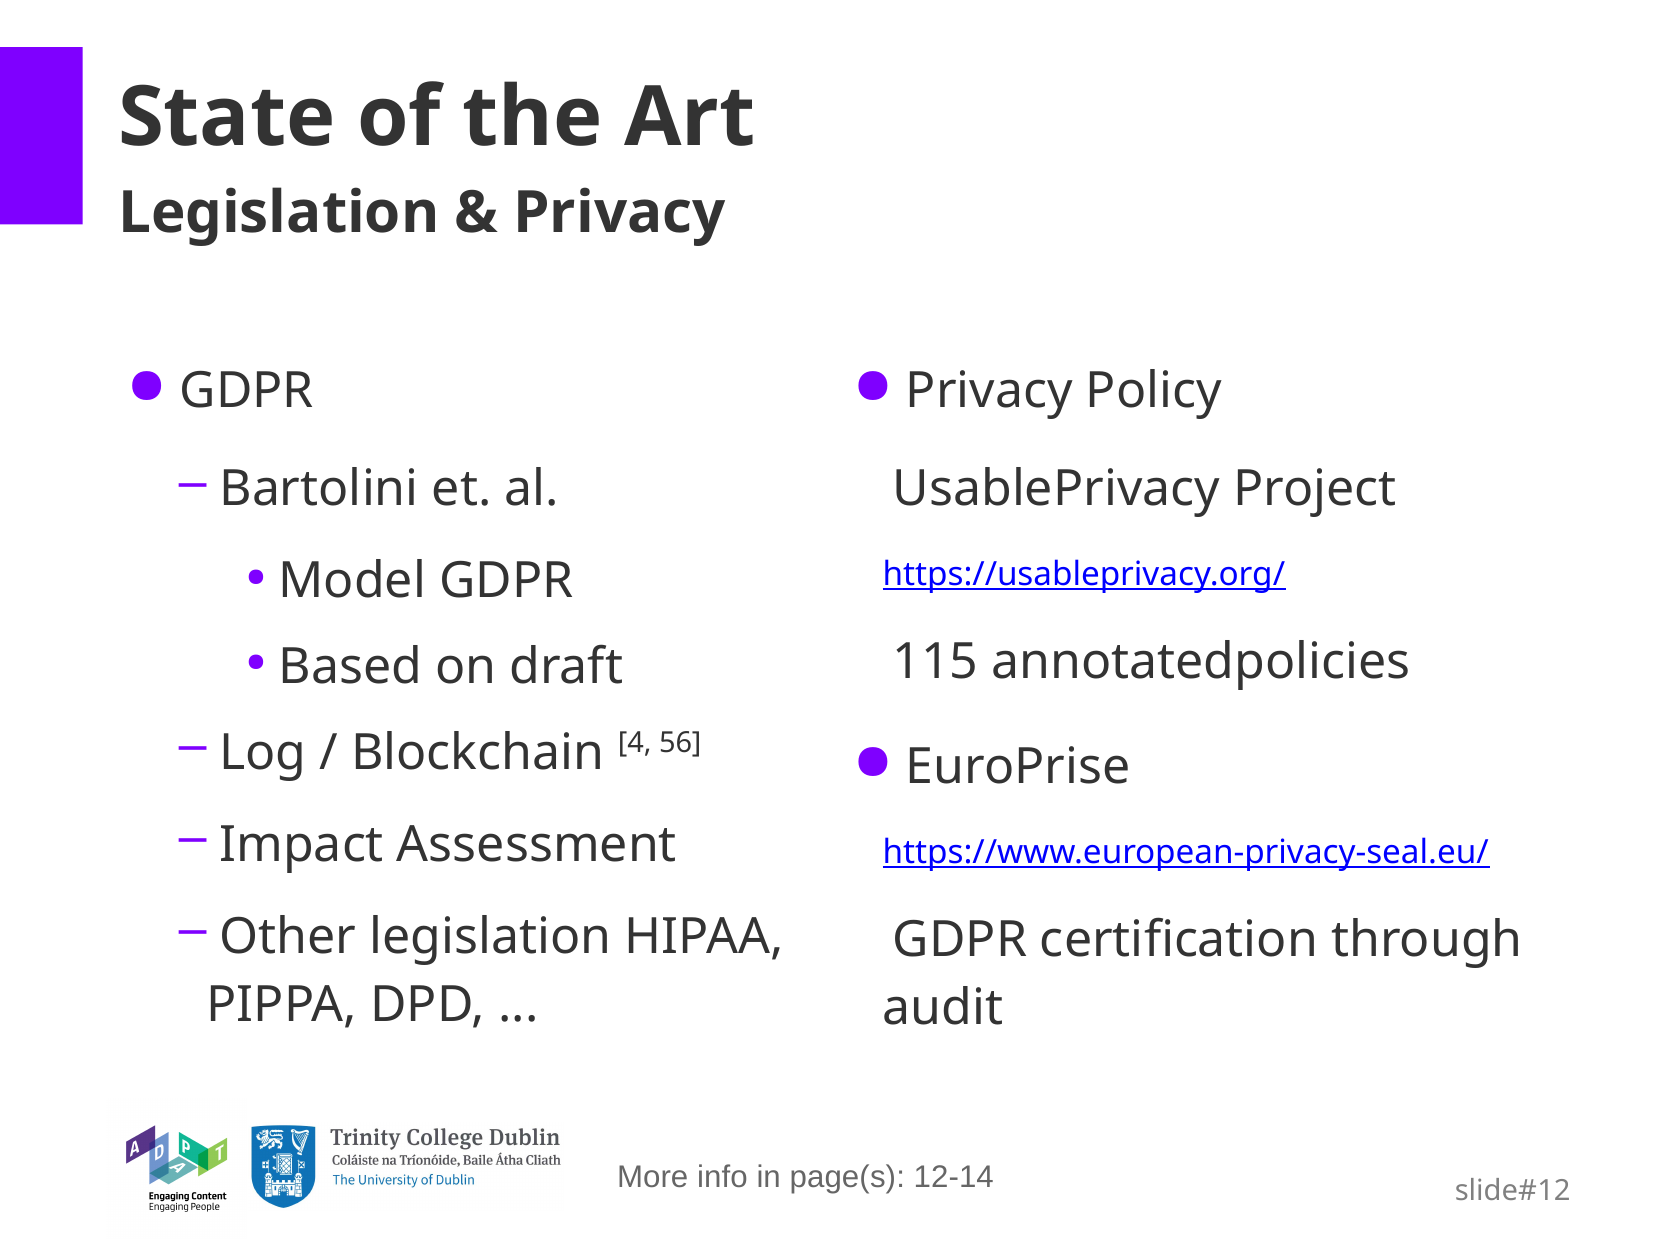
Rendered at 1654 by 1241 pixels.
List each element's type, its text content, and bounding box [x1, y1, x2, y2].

picture [248, 1122, 564, 1211]
picture [106, 1098, 247, 1239]
title State of the Art Legislation & Privacy [118, 49, 1571, 257]
text_box More info in page(s): 12-14 [602, 1151, 1418, 1202]
list GDPR Bartolini et. al. Model GDPR Based on draft Log / Blockchain [4, 56] Impact Assessment Other legislation HIPAA, PIPPA, DPD, ... [118, 354, 810, 1074]
list EuroPrise https://www.european-privacy-seal.eu/ GDPR certification through audit [844, 730, 1536, 1074]
list Privacy Policy UsablePrivacy Project https://usableprivacy.org/ 115 annotatedpolicies [844, 354, 1536, 698]
